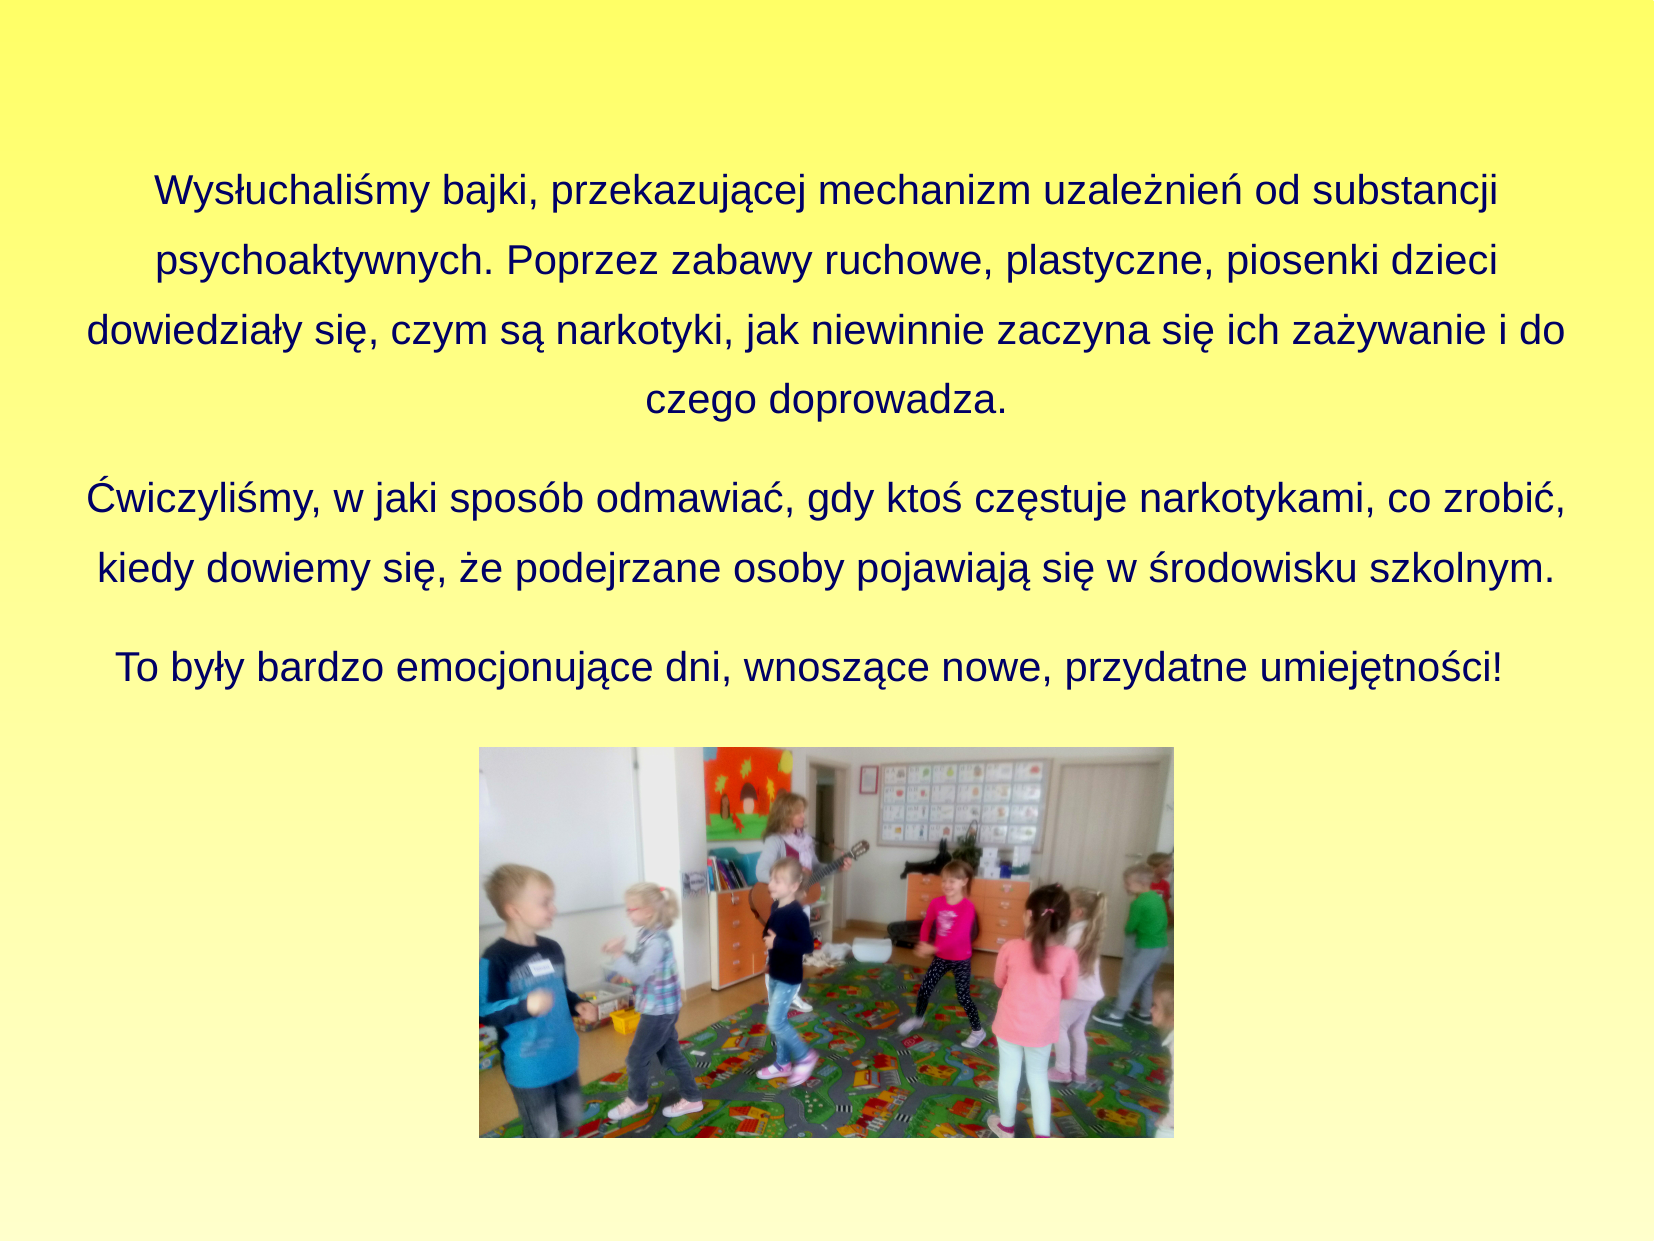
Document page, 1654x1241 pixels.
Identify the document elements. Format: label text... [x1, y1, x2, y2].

list Wysłuchaliśmy bajki, przekazującej mechanizm uzależnień od substancji psychoaktywnych. Poprzez zabawy ruchowe, plastyczne, piosenki dzieci dowiedziały się, czym są narkotyki, jak niewinnie zaczyna się ich zażywanie i do czego doprowadza. Ćwiczyliśmy, w jaki sposób odmawiać, gdy ktoś częstuje narkotykami, co zrobić, kiedy dowiemy się, że podejrzane osoby pojawiają się w środowisku szkolnym. To były bardzo emocjonujące dni, wnoszące nowe, przydatne umiejętności! [82, 143, 1571, 671]
picture [479, 747, 1174, 1138]
